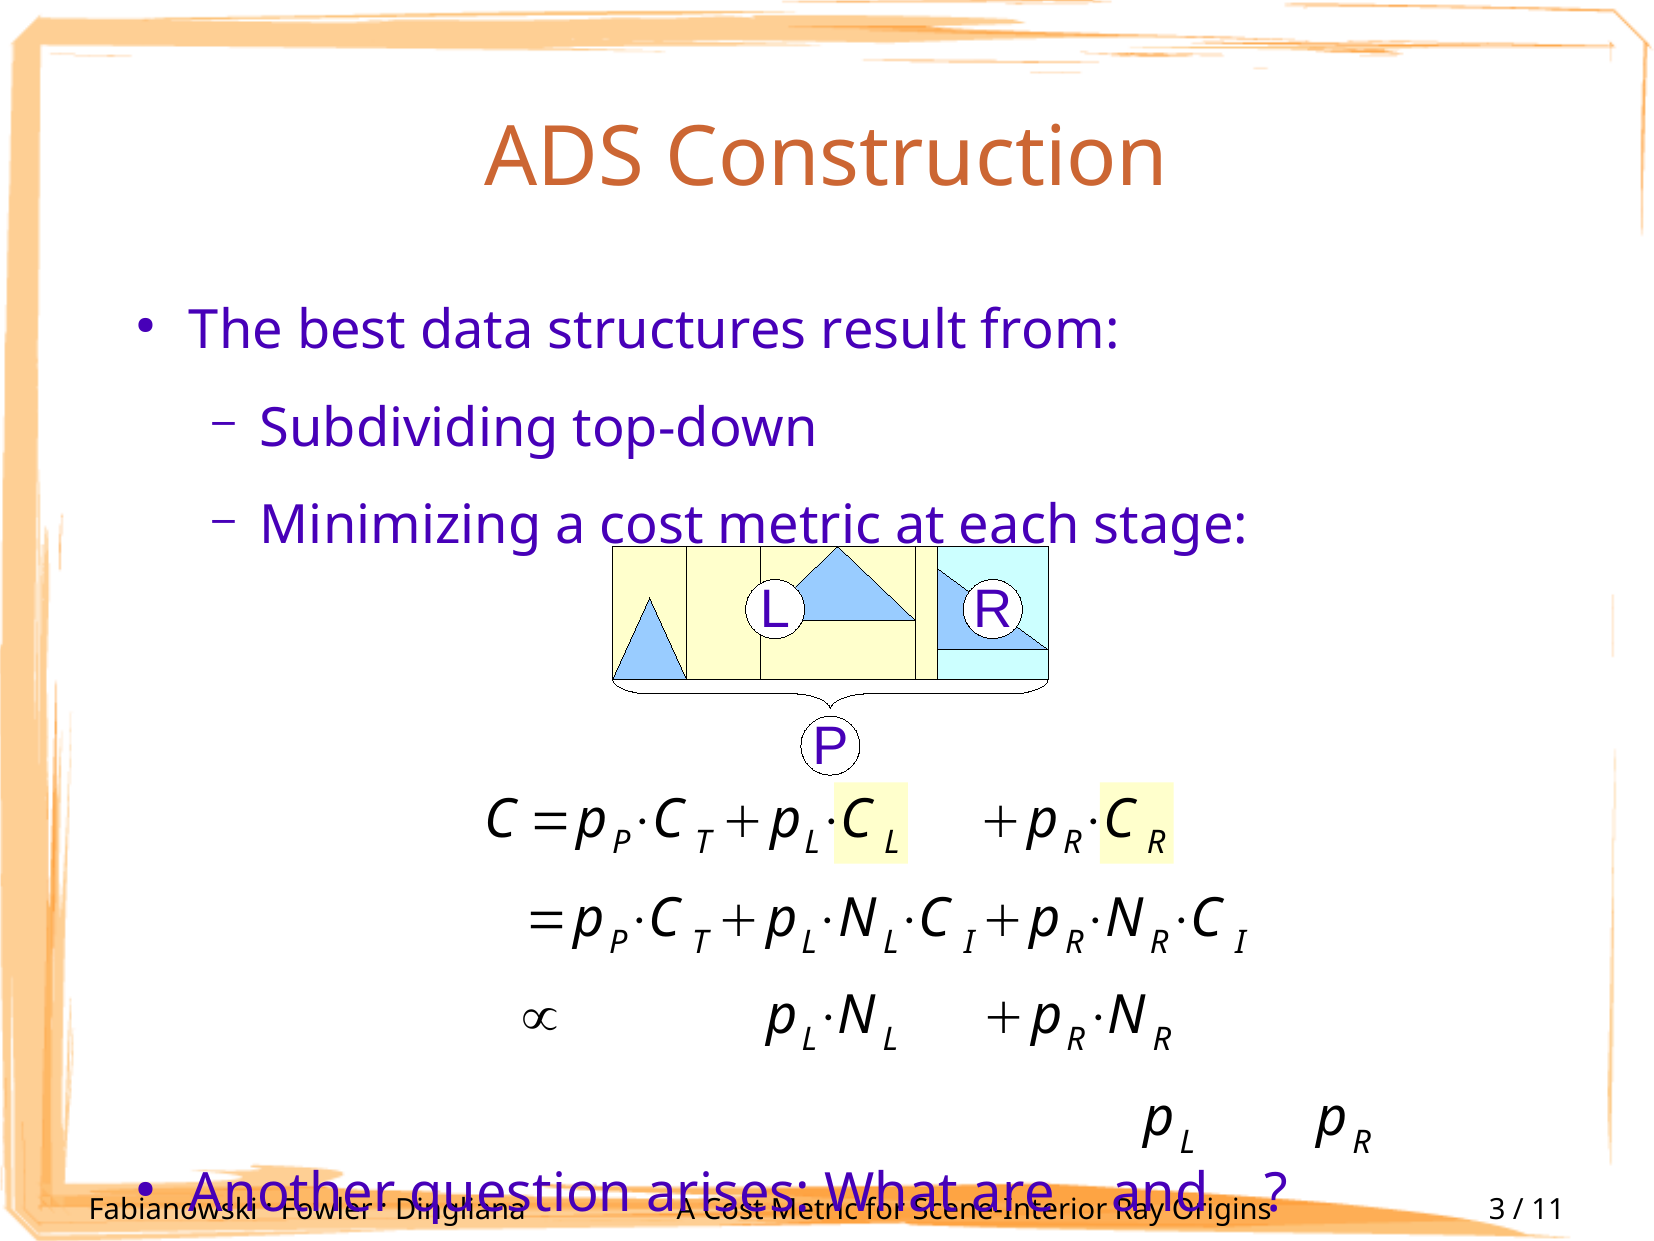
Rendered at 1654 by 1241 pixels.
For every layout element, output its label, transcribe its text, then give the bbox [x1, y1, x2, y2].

text_box [937, 568, 1049, 650]
text_box L [745, 579, 805, 639]
chart [1307, 1081, 1381, 1159]
picture [0, 0, 1654, 1241]
text_box R [963, 579, 1023, 639]
chart [1134, 1081, 1204, 1159]
list The best data structures result from: Subdividing top-down Minimizing a cost metric at each stage: Another question arises: What are and ? [118, 290, 1571, 1150]
text_box [612, 597, 687, 680]
text_box [795, 546, 916, 621]
title ADS Construction [82, 49, 1571, 257]
chart [511, 978, 1181, 1057]
chart [478, 782, 1176, 861]
text_box P [800, 716, 860, 776]
chart [518, 881, 1255, 960]
